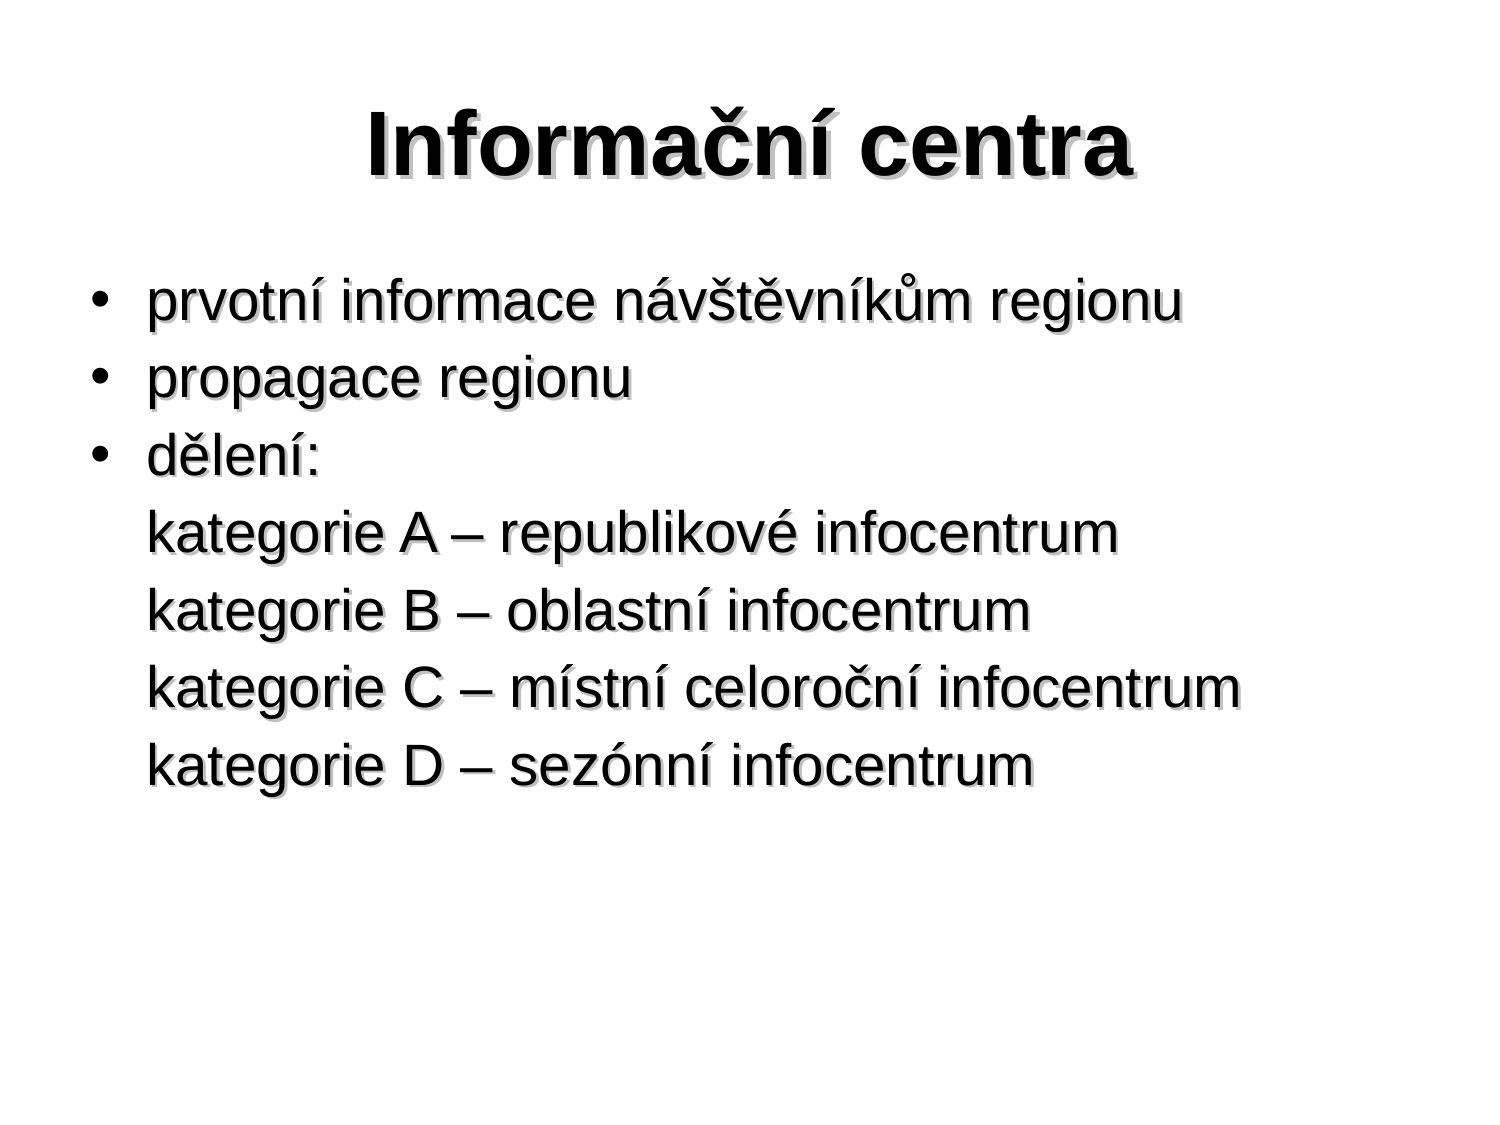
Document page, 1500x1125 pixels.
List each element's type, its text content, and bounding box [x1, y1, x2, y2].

list prvotní informace návštěvníkům regionu propagace regionu dělení: kategorie A – republikové infocentrum kategorie B – oblastní infocentrum kategorie C – místní celoroční infocentrum kategorie D – sezónní infocentrum [75, 262, 1426, 1006]
title Informační centra [75, 45, 1426, 233]
